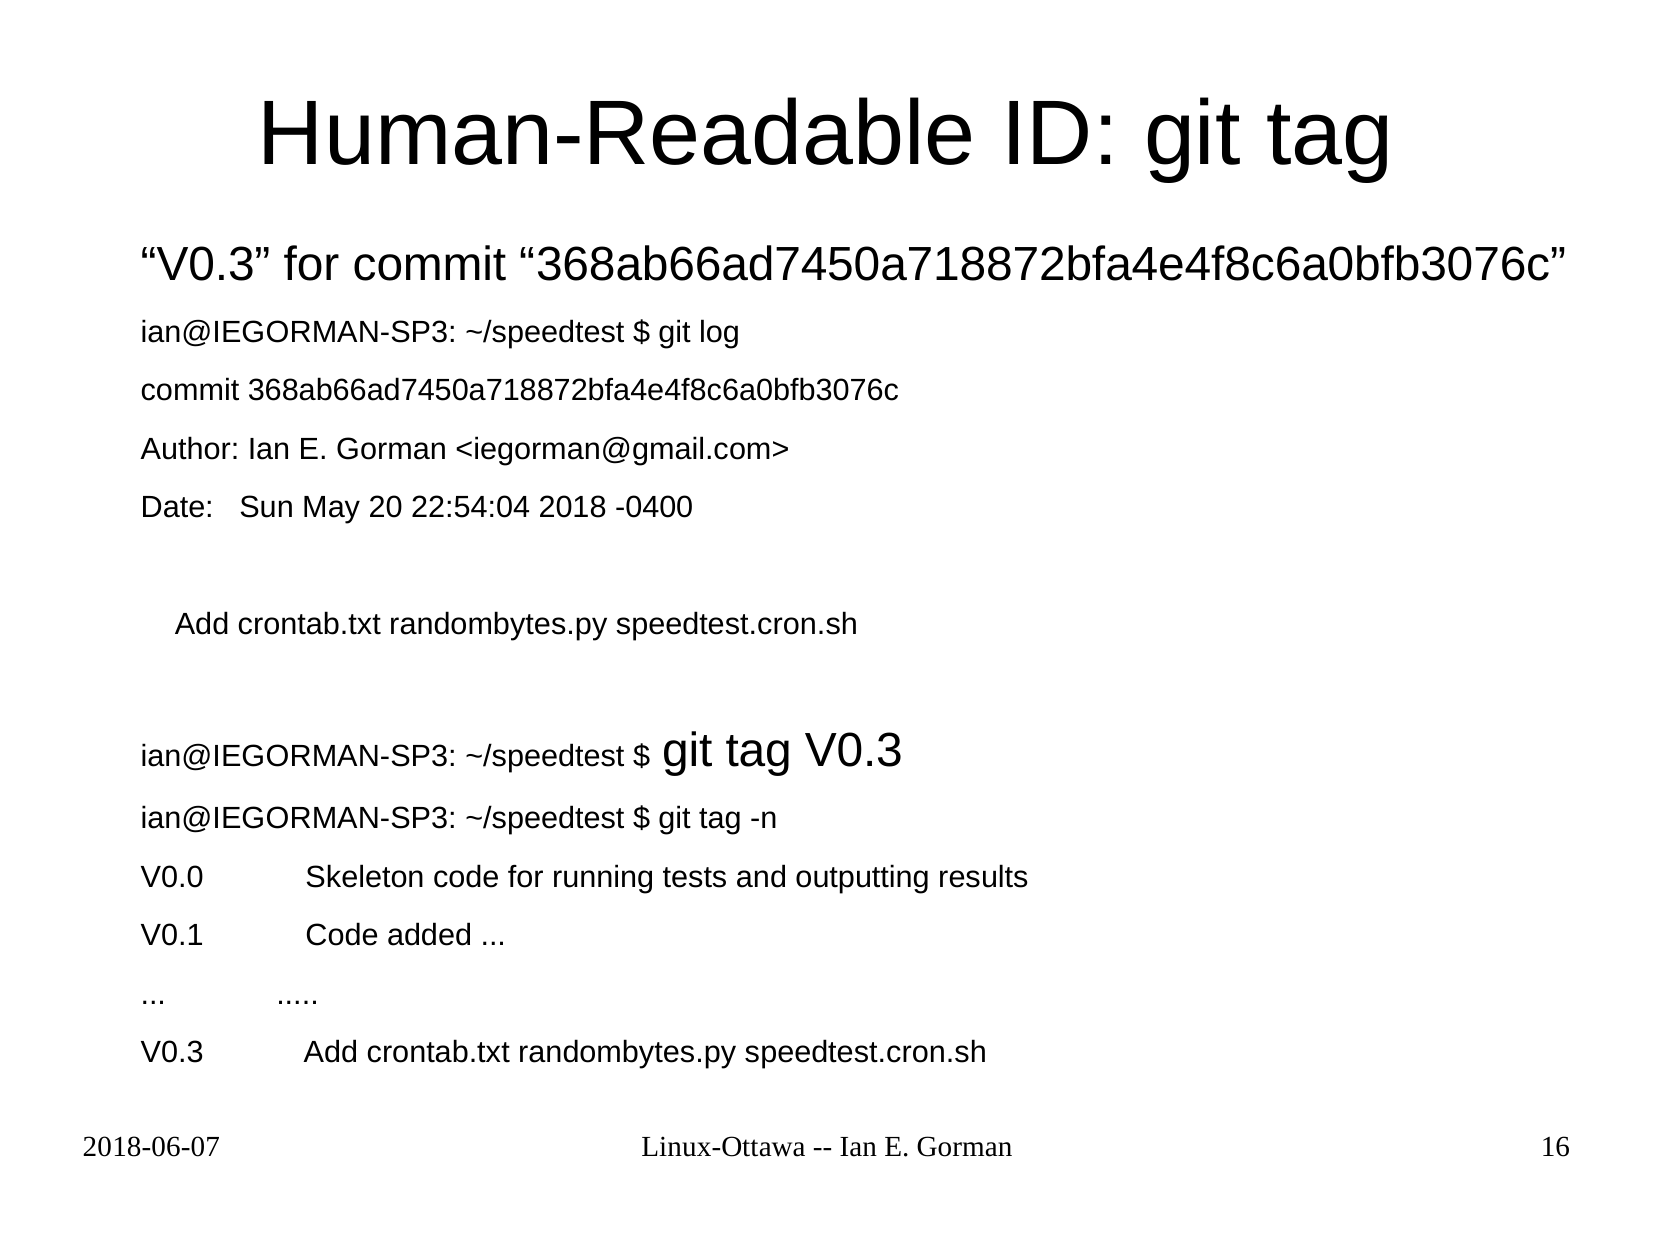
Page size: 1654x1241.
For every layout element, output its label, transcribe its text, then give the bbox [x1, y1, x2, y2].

list “V0.3” for commit “368ab66ad7450a718872bfa4e4f8c6a0bfb3076c” ian@IEGORMAN-SP3: ~/speedtest $ git log commit 368ab66ad7450a718872bfa4e4f8c6a0bfb3076c Author: Ian E. Gorman <iegorman@gmail.com> Date: Sun May 20 22:54:04 2018 -0400 Add crontab.txt randombytes.py speedtest.cron.sh ian@IEGORMAN-SP3: ~/speedtest $ git tag V0.3 ian@IEGORMAN-SP3: ~/speedtest $ git tag -n V0.0 Skeleton code for running tests and outputting results V0.1 Code added ... ... ..... V0.3 Add crontab.txt randombytes.py speedtest.cron.sh [82, 236, 1571, 1096]
title Human-Readable ID: git tag [82, 49, 1571, 217]
